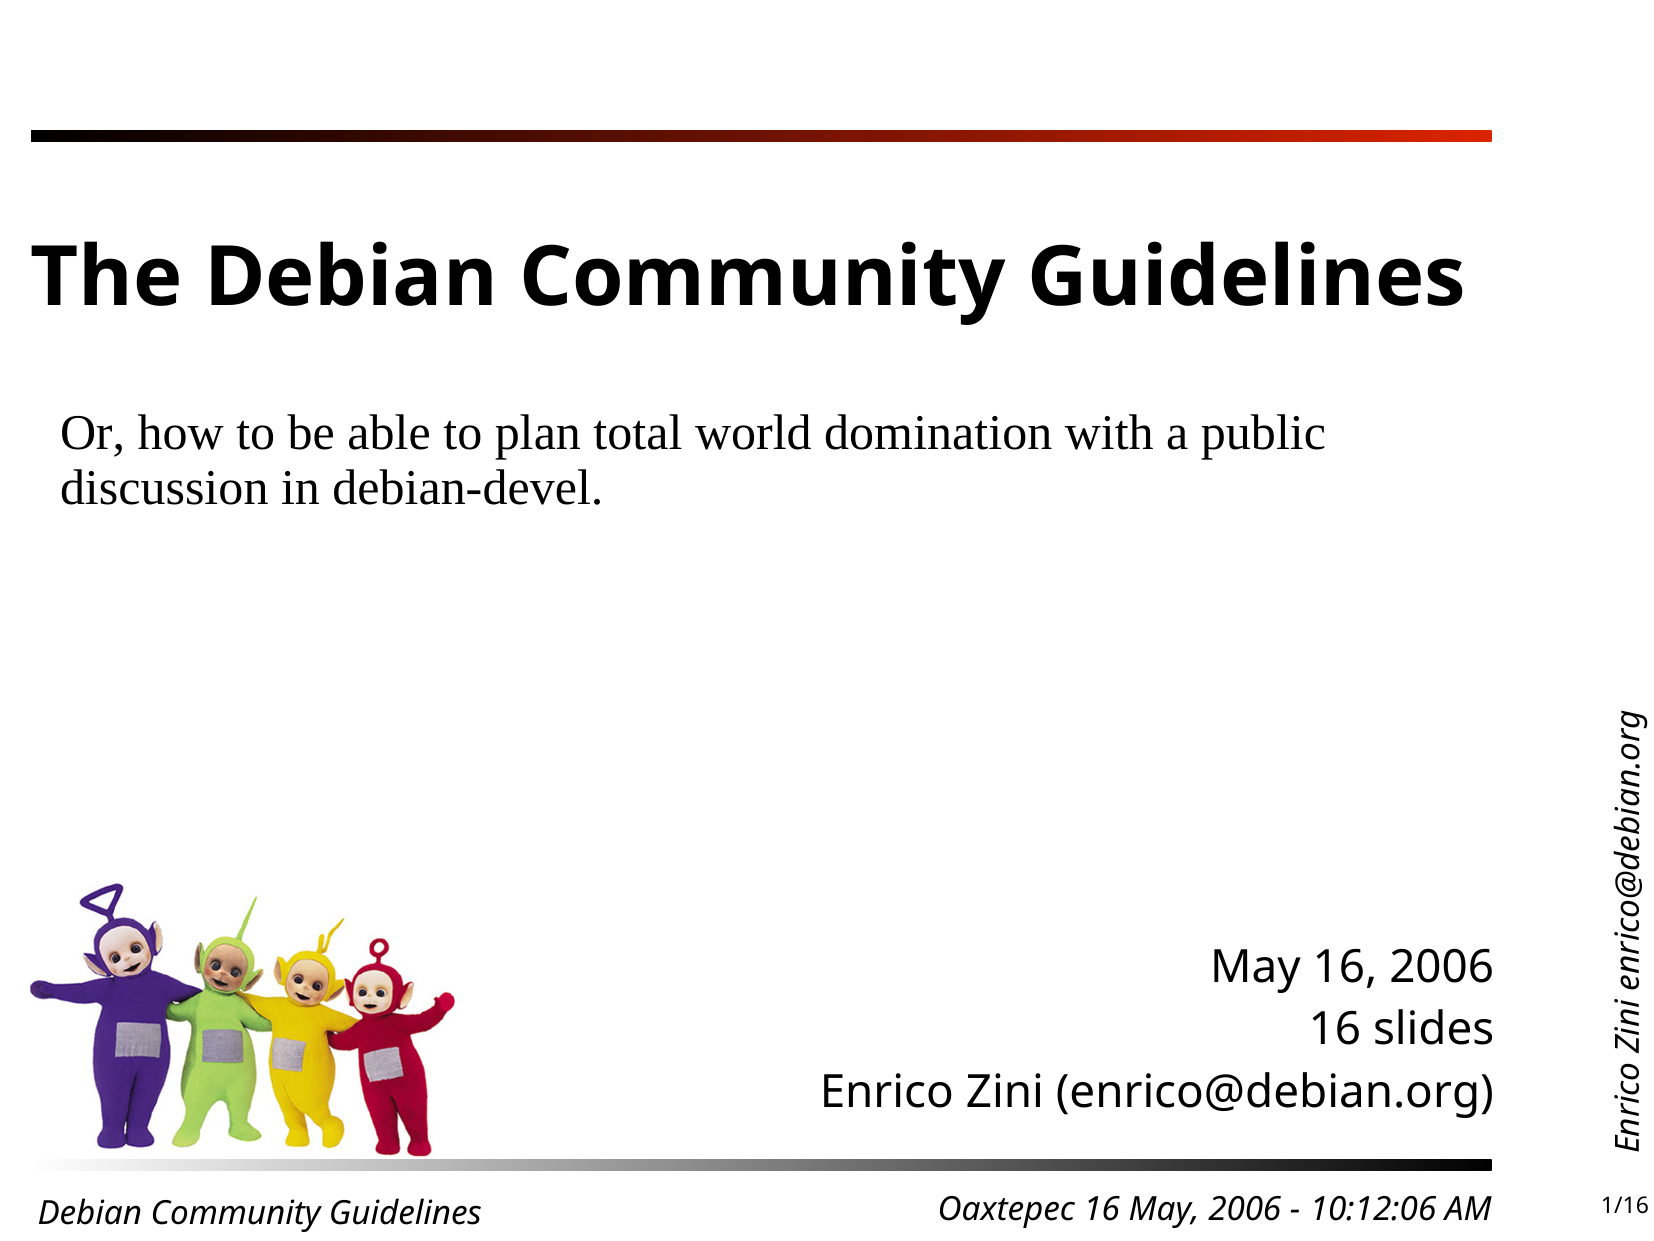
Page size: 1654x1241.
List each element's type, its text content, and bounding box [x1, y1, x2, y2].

text_box The Debian Community Guidelines [30, 216, 1593, 367]
text_box Or, how to be able to plan total world domination with a public discussion in debian-devel. [60, 404, 1498, 562]
picture [30, 883, 455, 1157]
text_box May 16, 2006 16 slides Enrico Zini (enrico@debian.org) [624, 933, 1495, 1167]
